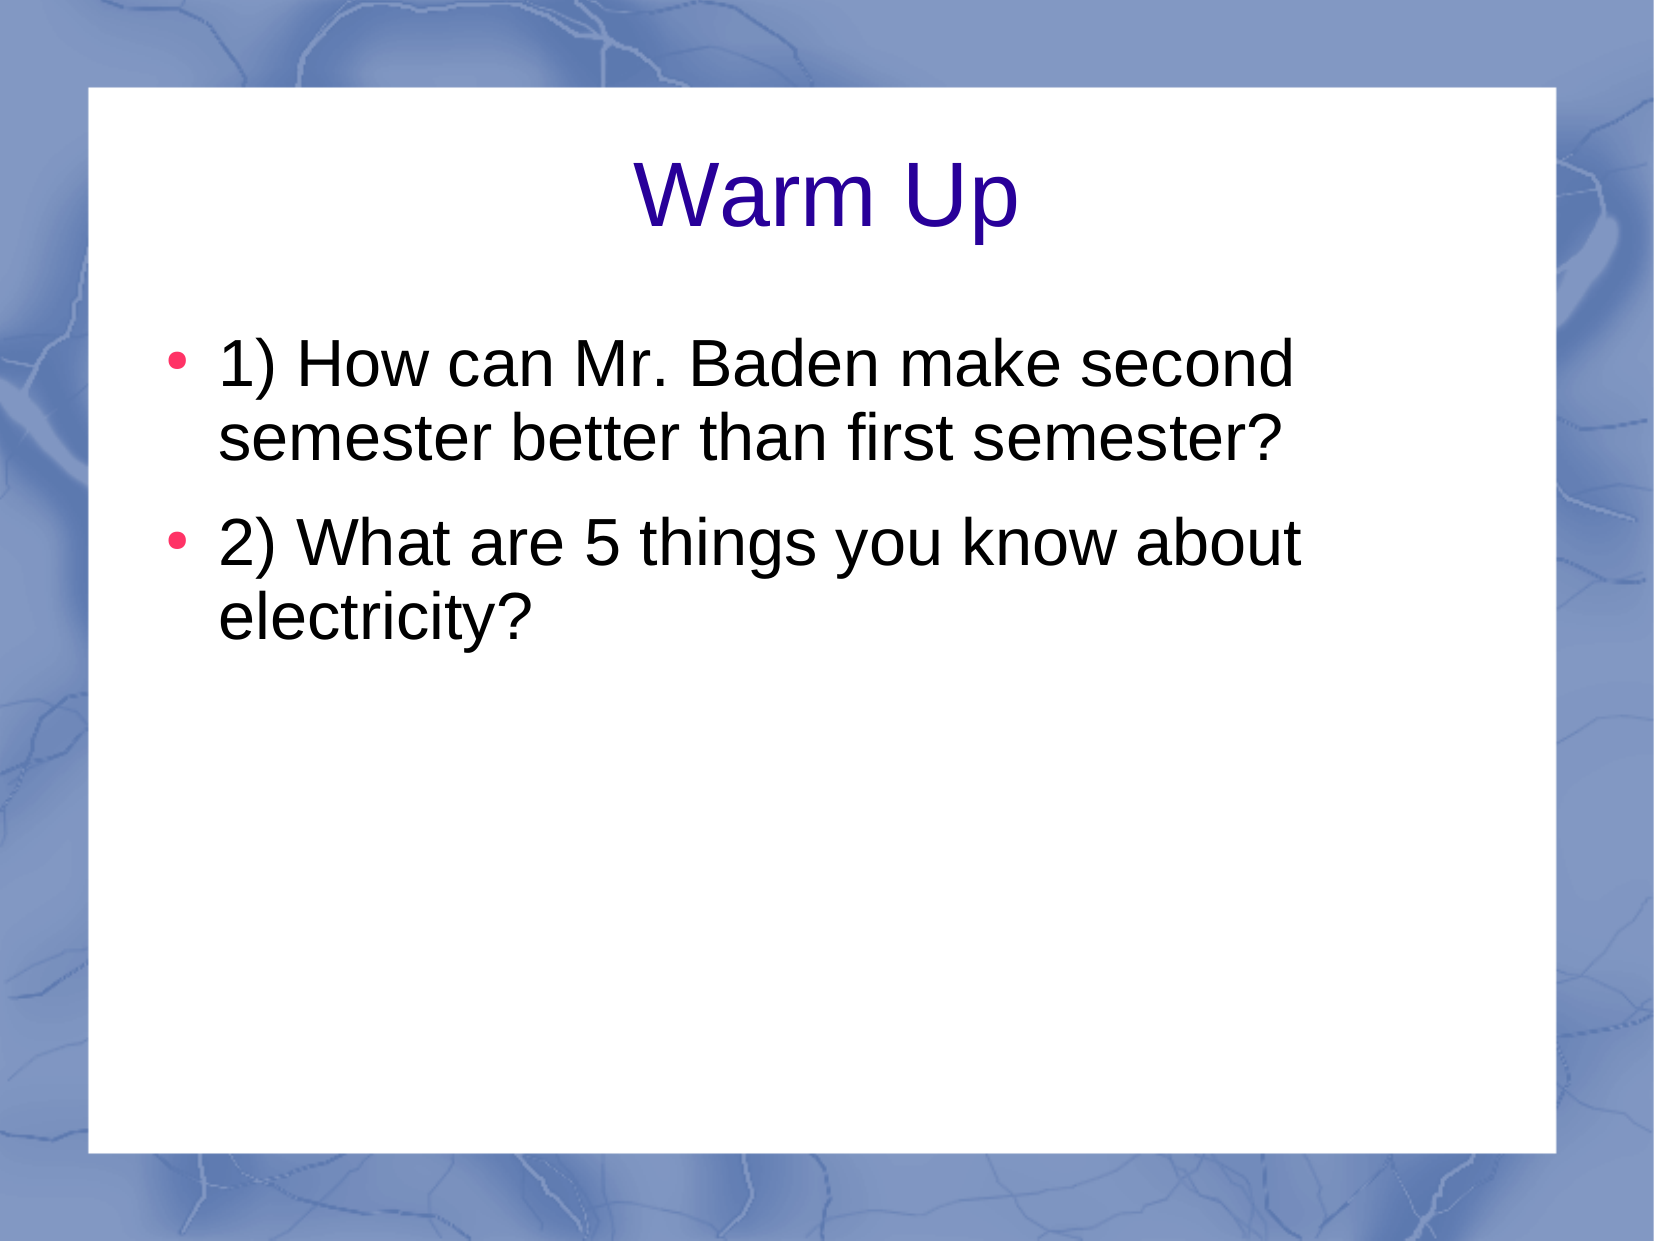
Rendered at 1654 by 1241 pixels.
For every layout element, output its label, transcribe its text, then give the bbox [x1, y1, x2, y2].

picture [0, 0, 1654, 1241]
title Warm Up [118, 98, 1536, 291]
list 1) How can Mr. Baden make second semester better than first semester? 2) What are 5 things you know about electricity? [147, 325, 1506, 996]
